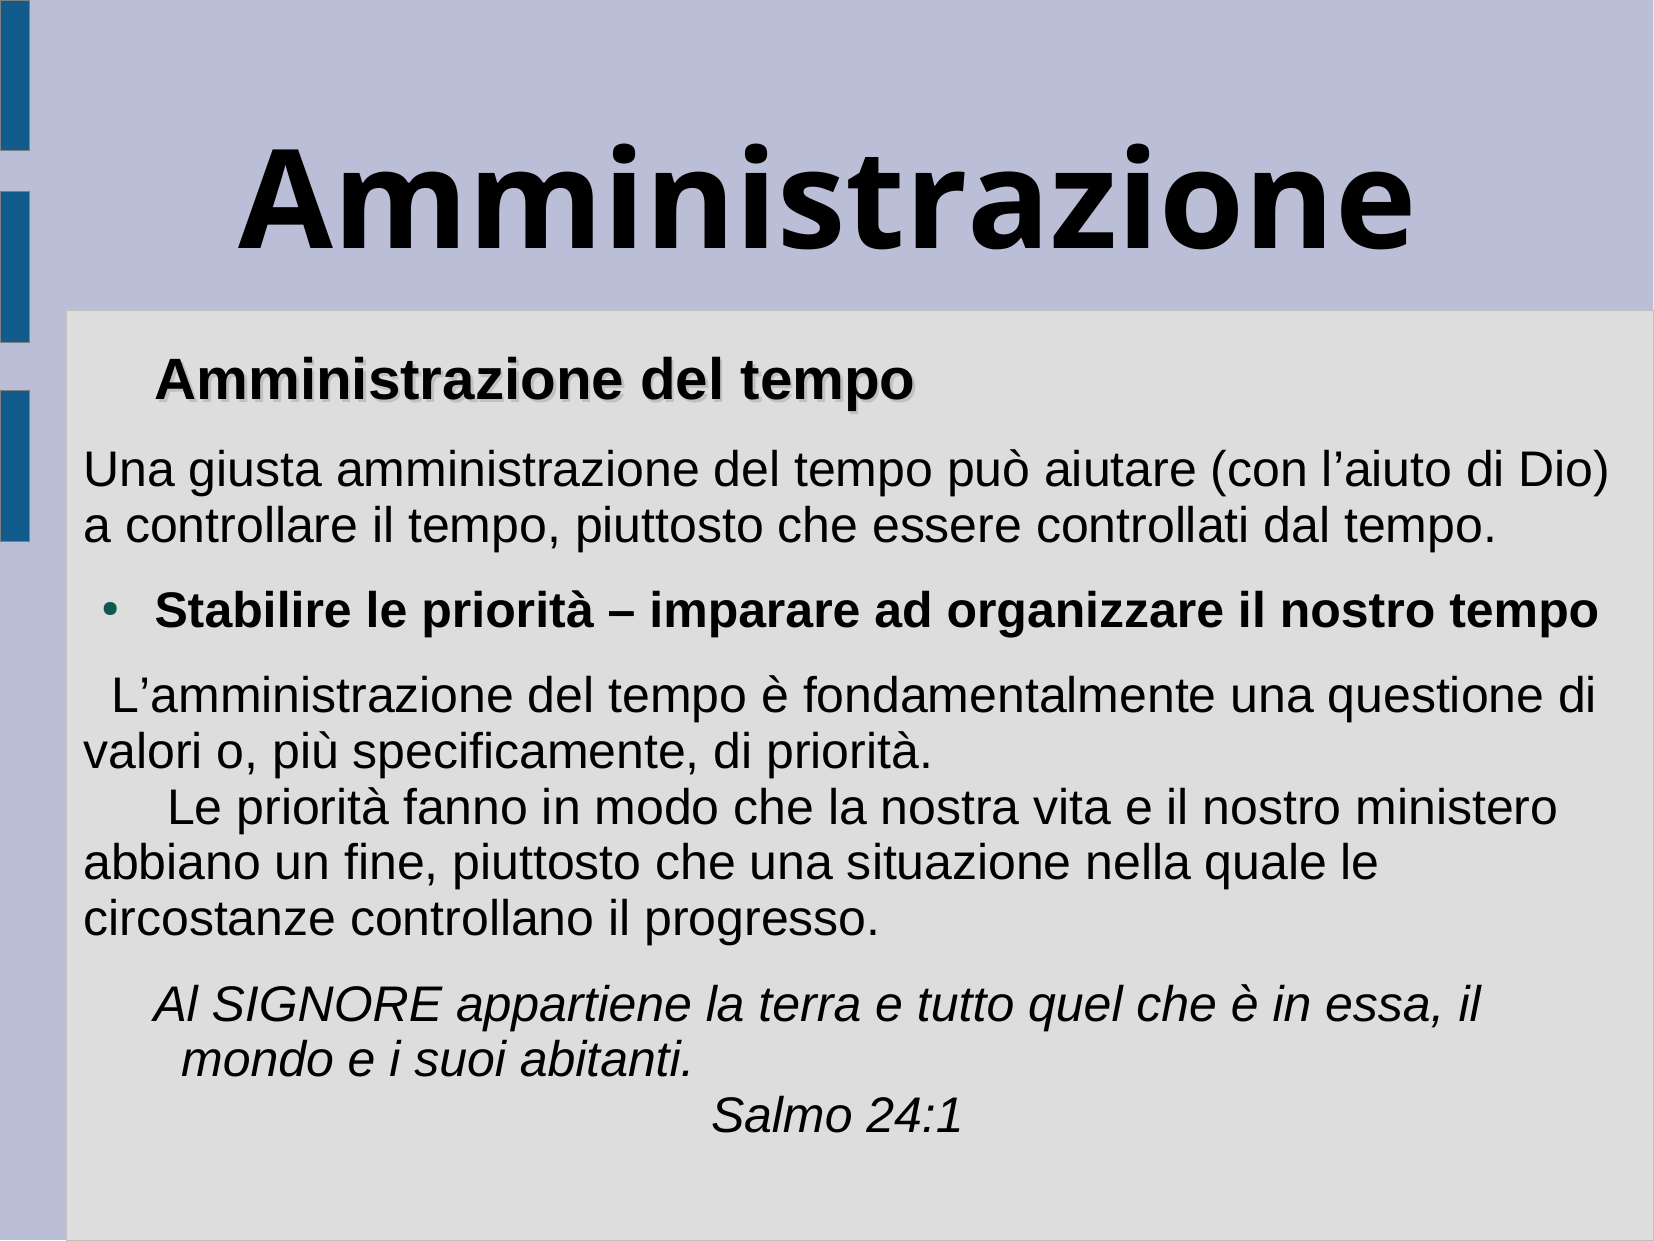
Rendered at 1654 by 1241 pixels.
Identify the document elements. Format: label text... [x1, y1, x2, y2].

title Amministrazione [121, 83, 1534, 306]
list Amministrazione del tempo Una giusta amministrazione del tempo può aiutare (con l’aiuto di Dio) a controllare il tempo, piuttosto che essere controllati dal tempo. Stabilire le priorità – imparare ad organizzare il nostro tempo L’amministrazione del tempo è fondamentalmente una questione di valori o, più specificamente, di priorità. Le priorità fanno in modo che la nostra vita e il nostro ministero abbiano un fine, piuttosto che una situazione nella quale le circostanze controllano il progresso. Al SIGNORE appartiene la terra e tutto quel che è in essa, il mondo e i suoi abitanti. Salmo 24:1 [83, 346, 1620, 1241]
